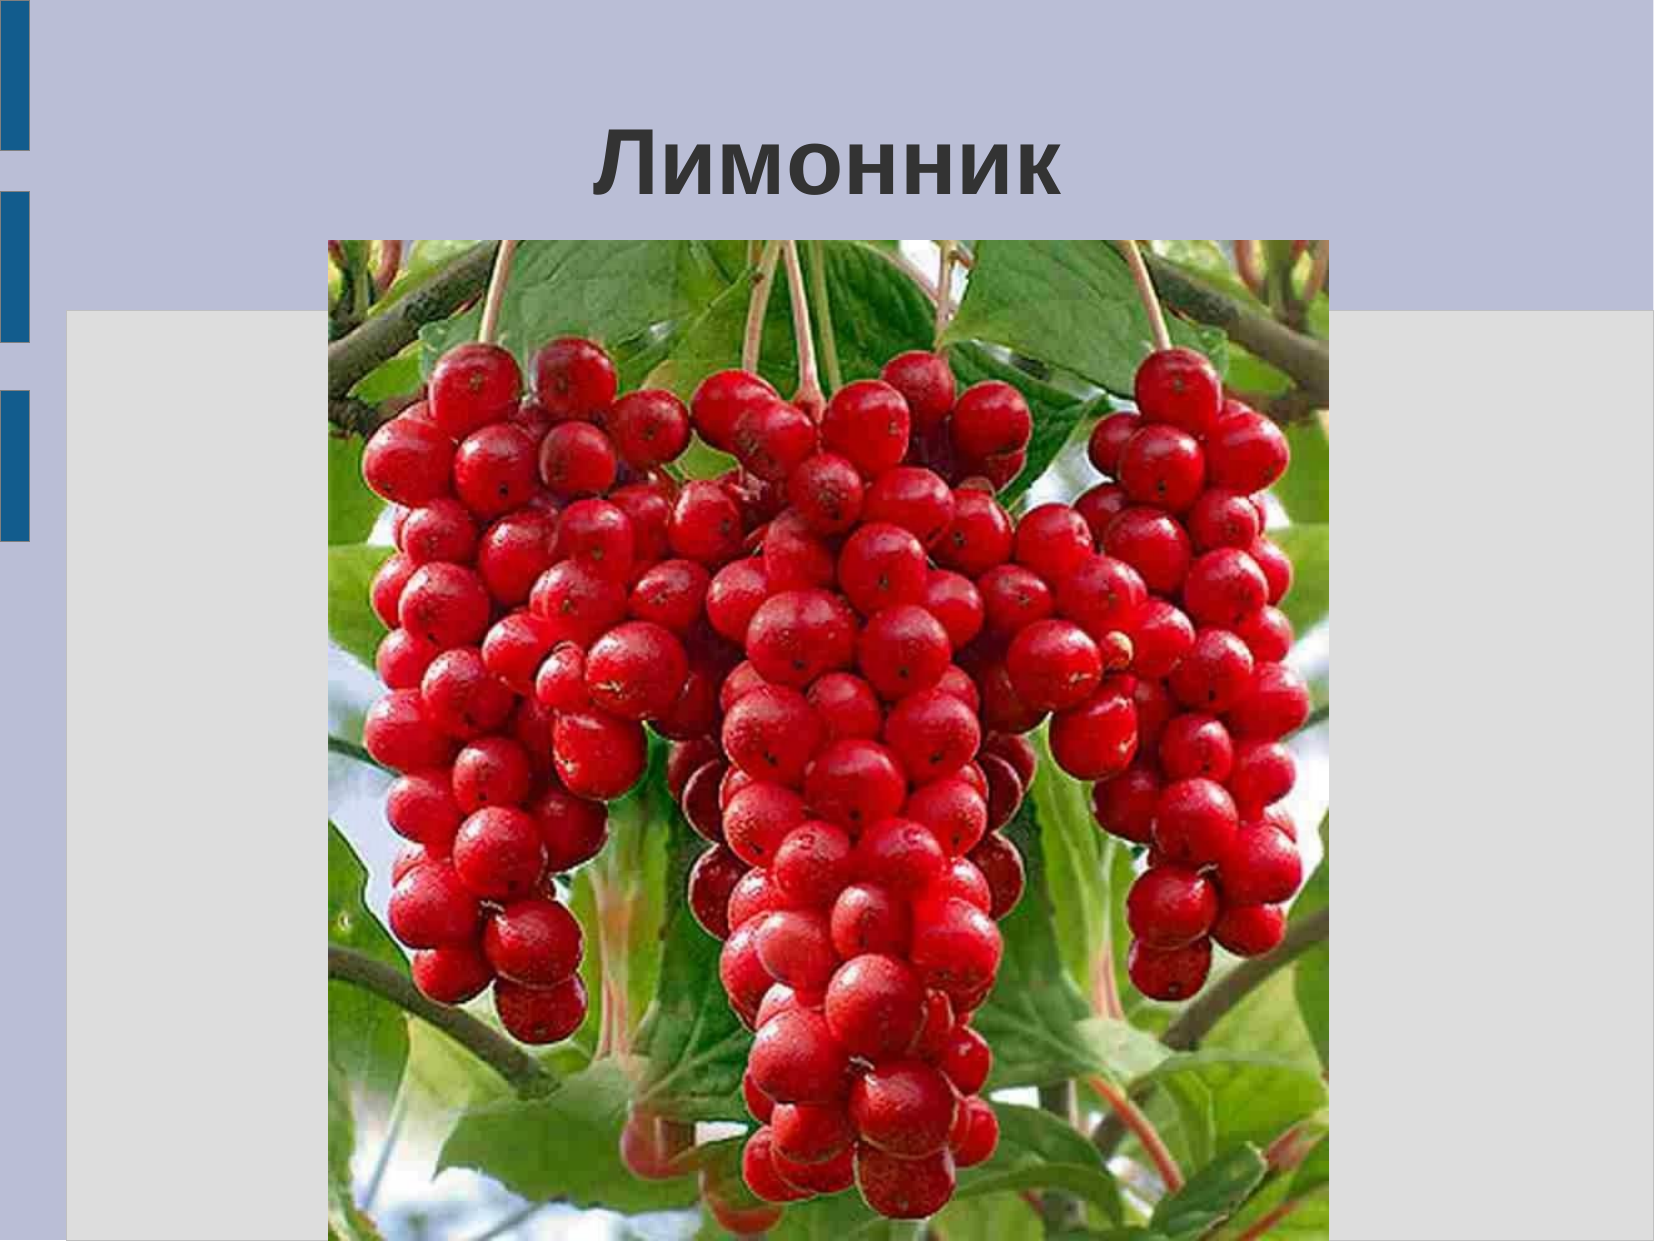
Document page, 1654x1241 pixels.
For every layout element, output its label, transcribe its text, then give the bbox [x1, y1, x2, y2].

title Лимонник [121, 59, 1534, 266]
picture [328, 240, 1329, 1241]
